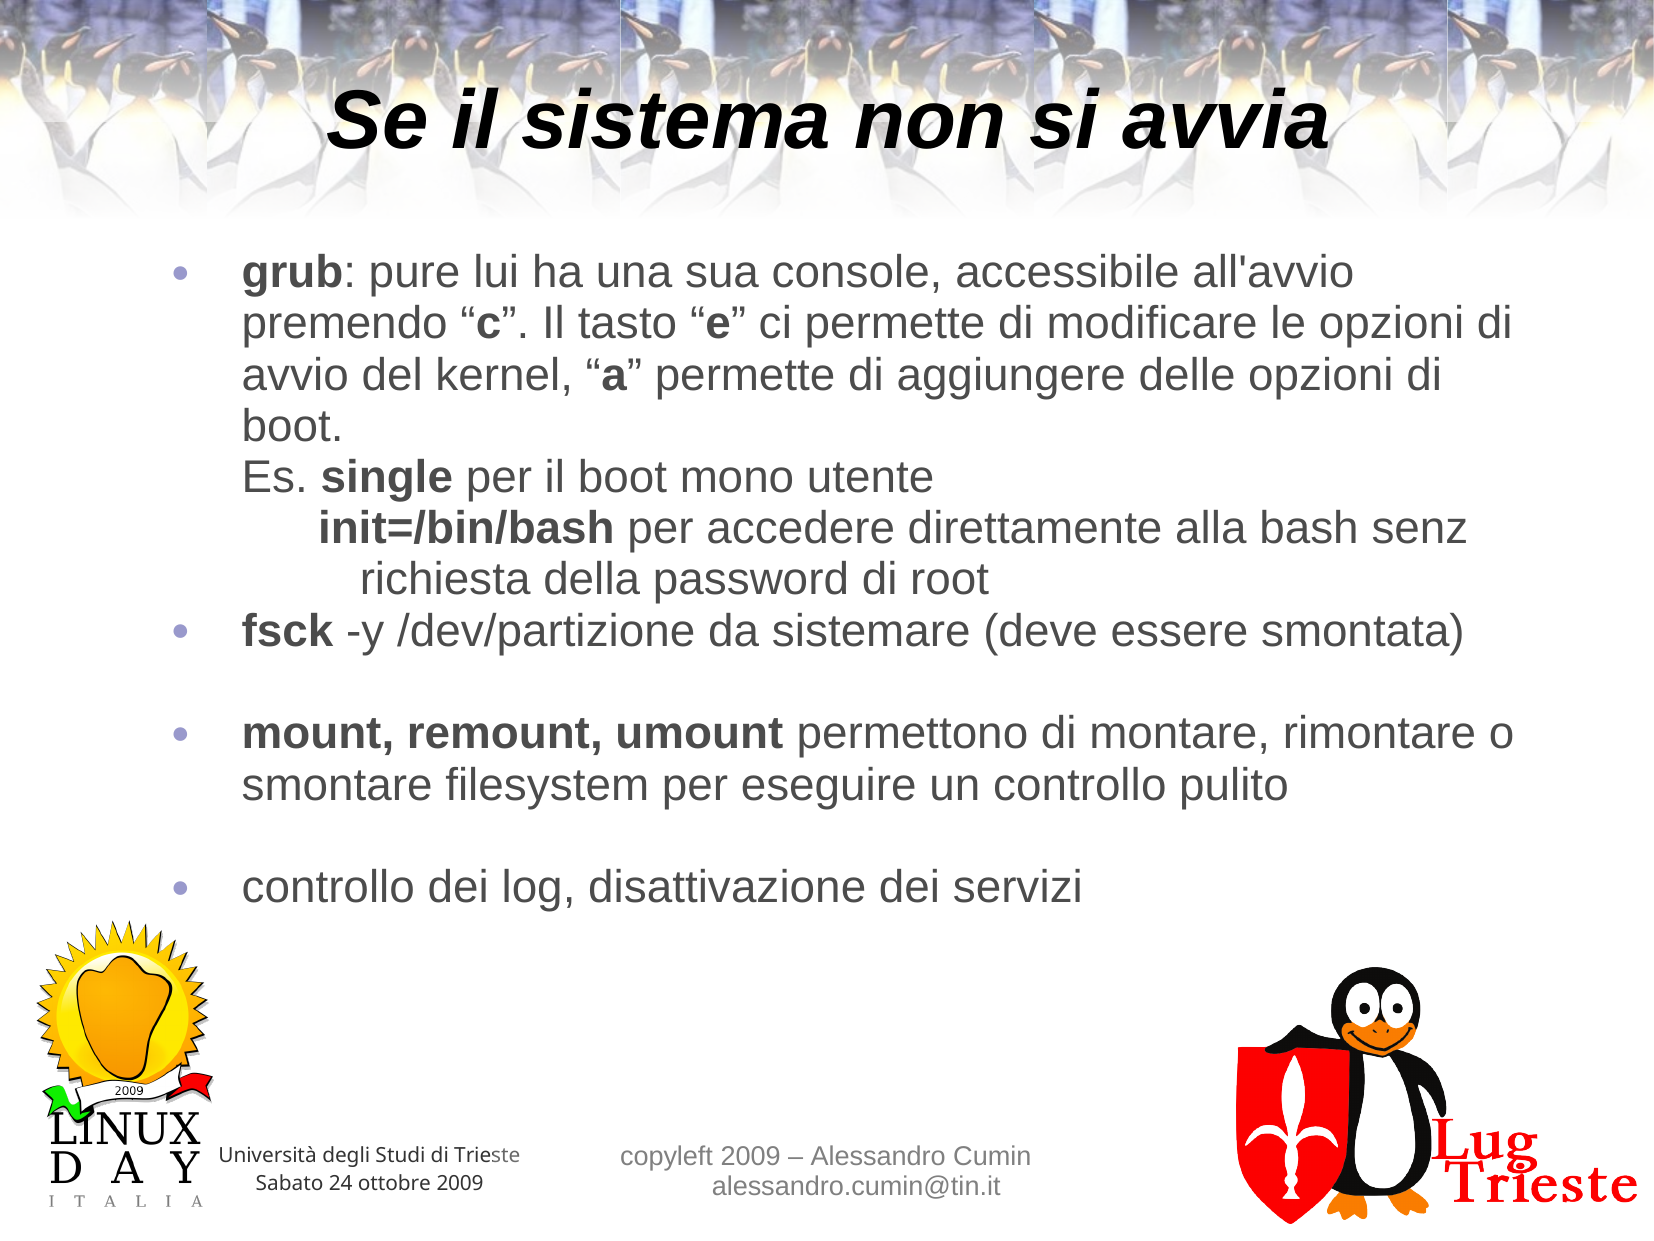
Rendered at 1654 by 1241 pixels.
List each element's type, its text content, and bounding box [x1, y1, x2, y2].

picture [36, 920, 214, 1207]
list grub: pure lui ha una sua console, accessibile all'avvio premendo “c”. Il tasto “e” ci permette di modificare le opzioni di avvio del kernel, “a” permette di aggiungere delle opzioni di boot. Es. single per il boot mono utente init=/bin/bash per accedere direttamente alla bash senz richiesta della password di root fsck -y /dev/partizione da sistemare (deve essere smontata) mount, remount, umount permettono di montare, rimontare o smontare filesystem per eseguire un controllo pulito controllo dei log, disattivazione dei servizi [111, 245, 1539, 1009]
picture [1236, 967, 1637, 1224]
title Se il sistema non si avvia [49, 16, 1609, 224]
